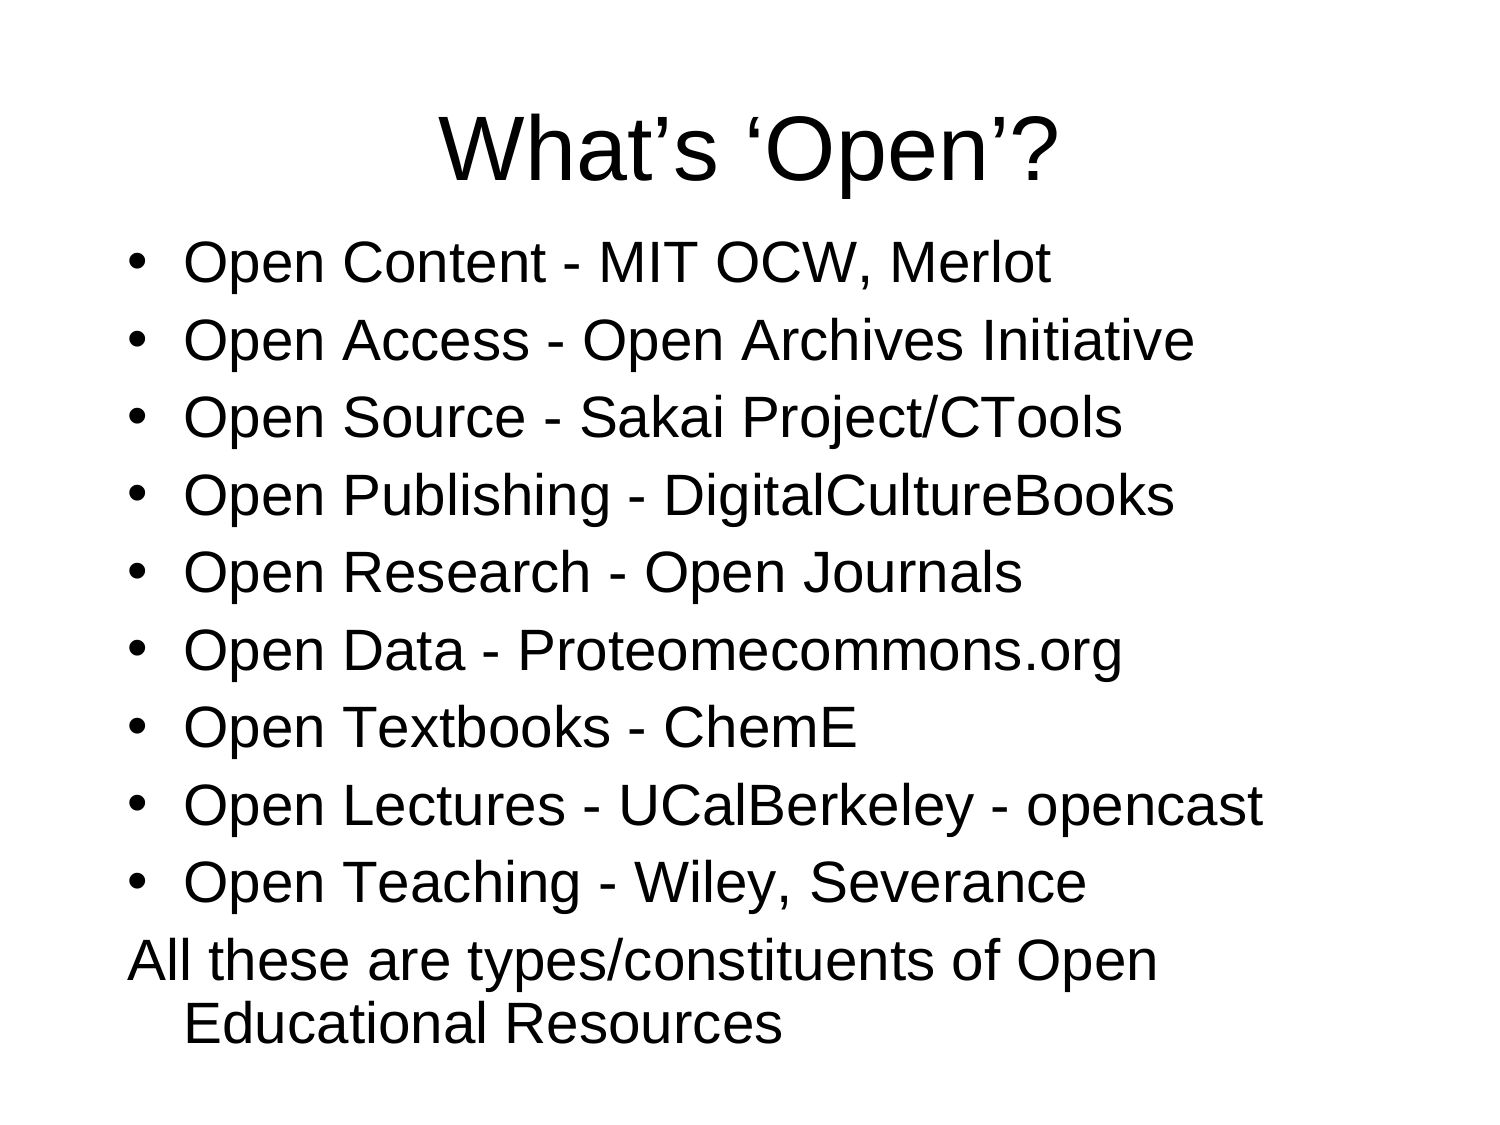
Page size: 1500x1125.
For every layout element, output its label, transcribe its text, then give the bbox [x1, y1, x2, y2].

title What’s ‘Open’? [112, 49, 1388, 224]
list Open Content - MIT OCW, Merlot Open Access - Open Archives Initiative Open Source - Sakai Project/CTools Open Publishing - DigitalCultureBooks Open Research - Open Journals Open Data - Proteomecommons.org Open Textbooks - ChemE Open Lectures - UCalBerkeley - opencast Open Teaching - Wiley, Severance All these are types/constituents of Open Educational Resources [112, 224, 1388, 1064]
